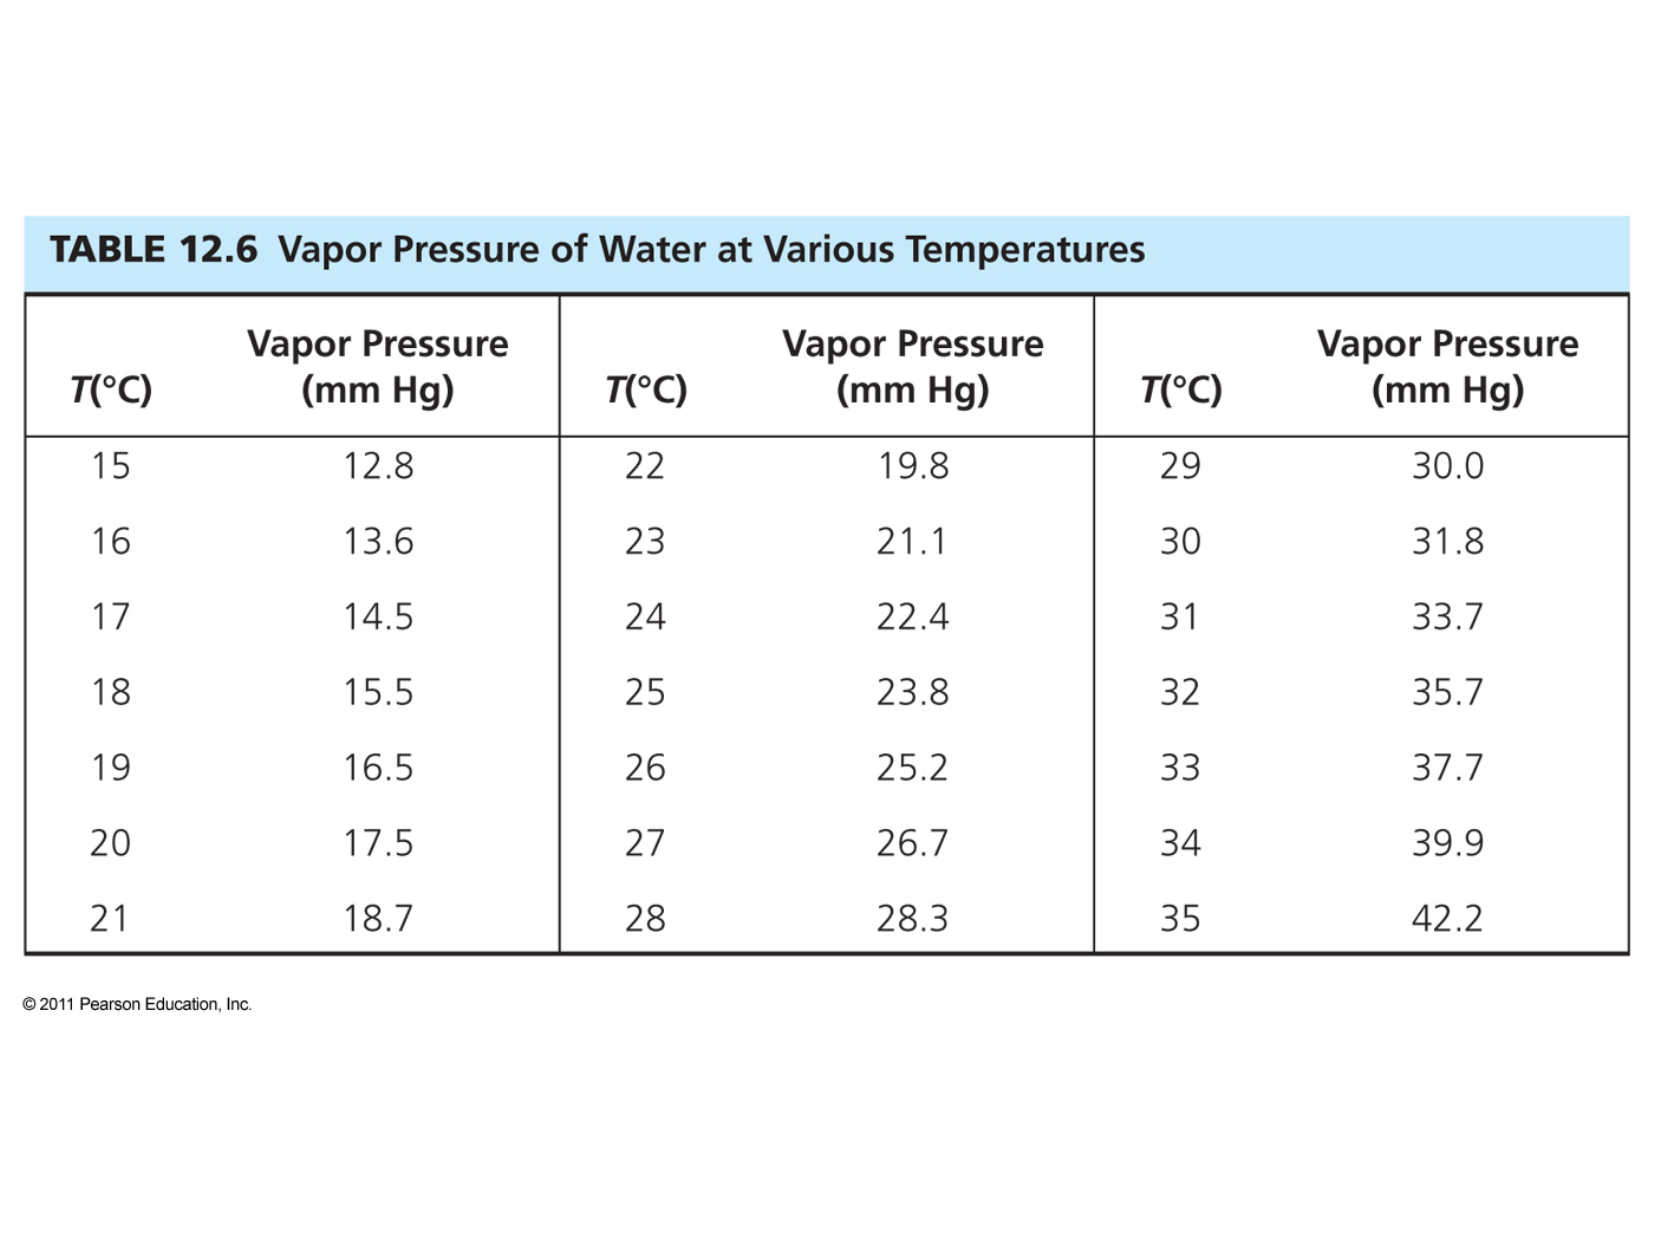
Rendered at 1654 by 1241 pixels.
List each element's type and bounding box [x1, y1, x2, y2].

picture [0, 191, 1654, 1049]
